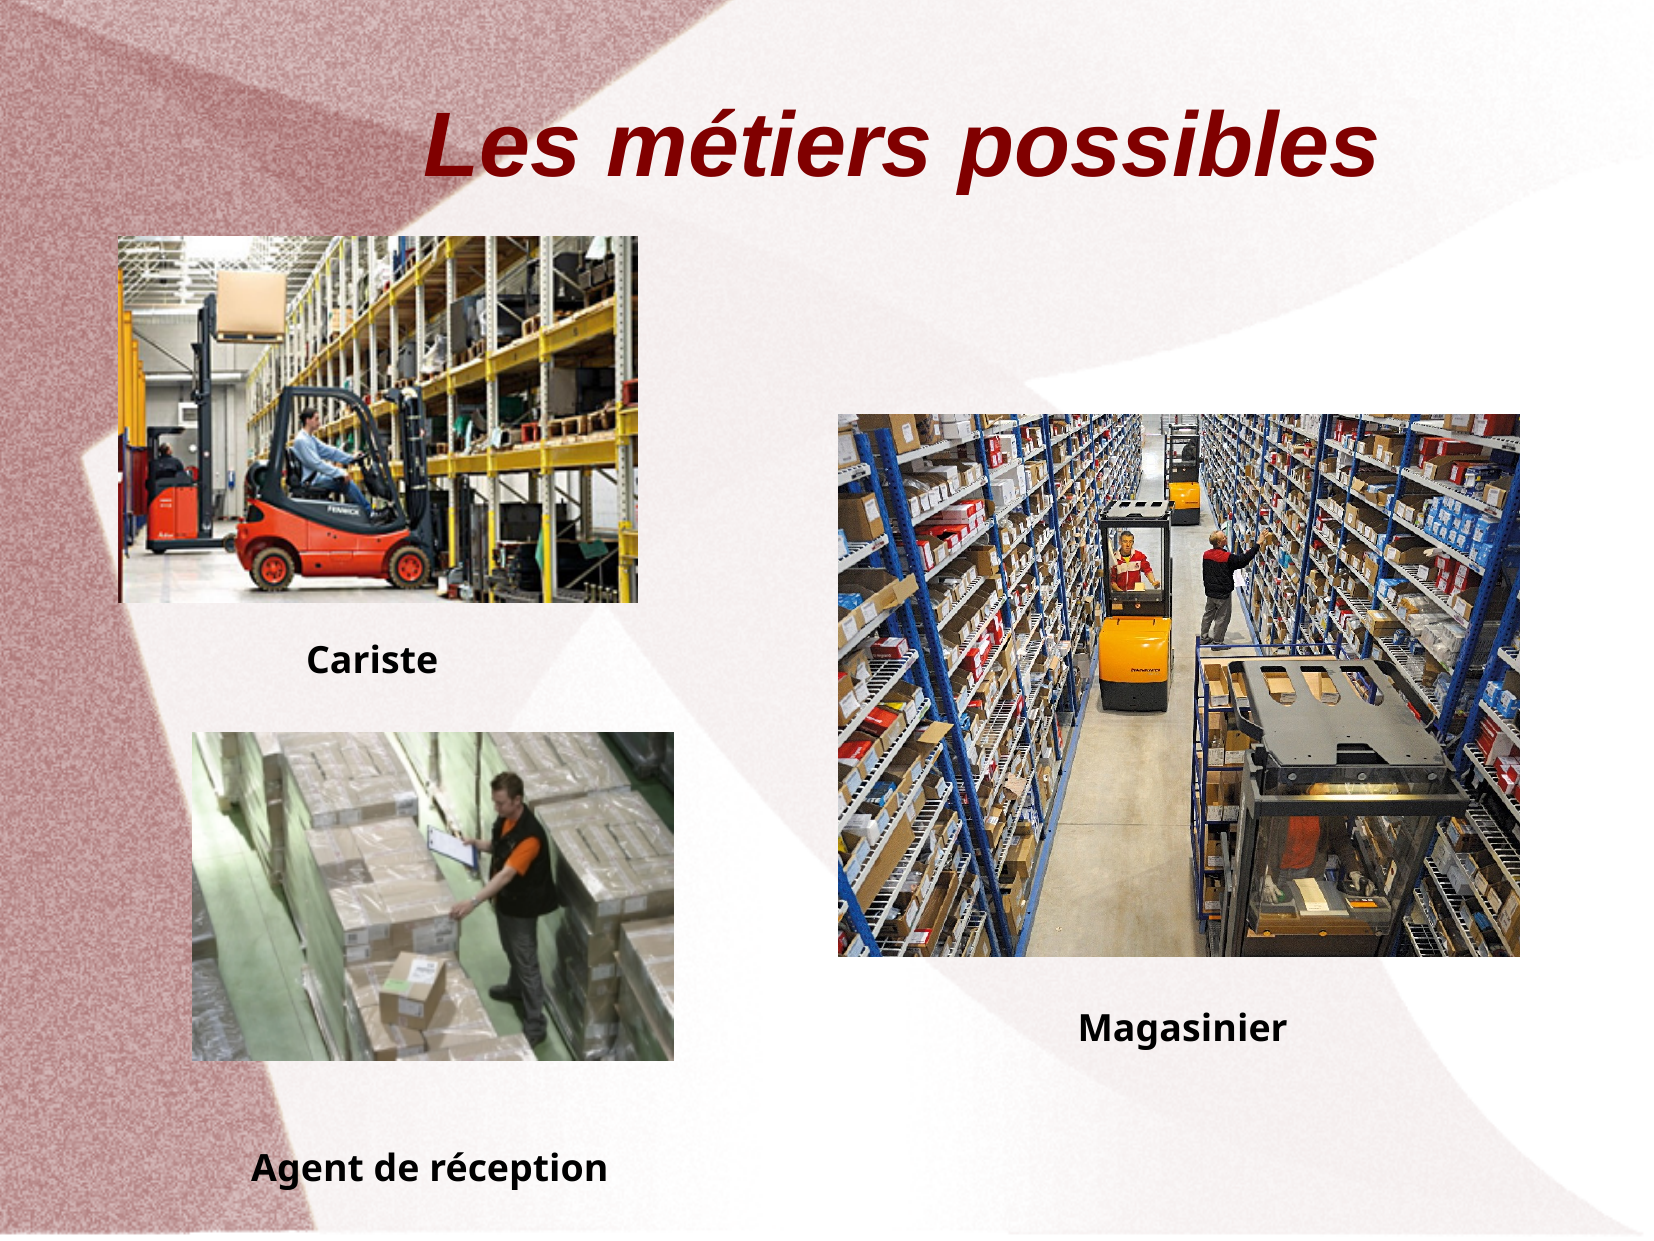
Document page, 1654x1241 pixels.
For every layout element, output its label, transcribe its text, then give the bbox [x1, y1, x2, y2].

text_box Cariste [165, 625, 615, 686]
picture [0, 0, 1654, 1241]
text_box Magasinier [1062, 994, 1406, 1054]
text_box Agent de réception [236, 1133, 662, 1193]
title Les métiers possibles [0, 40, 1382, 249]
